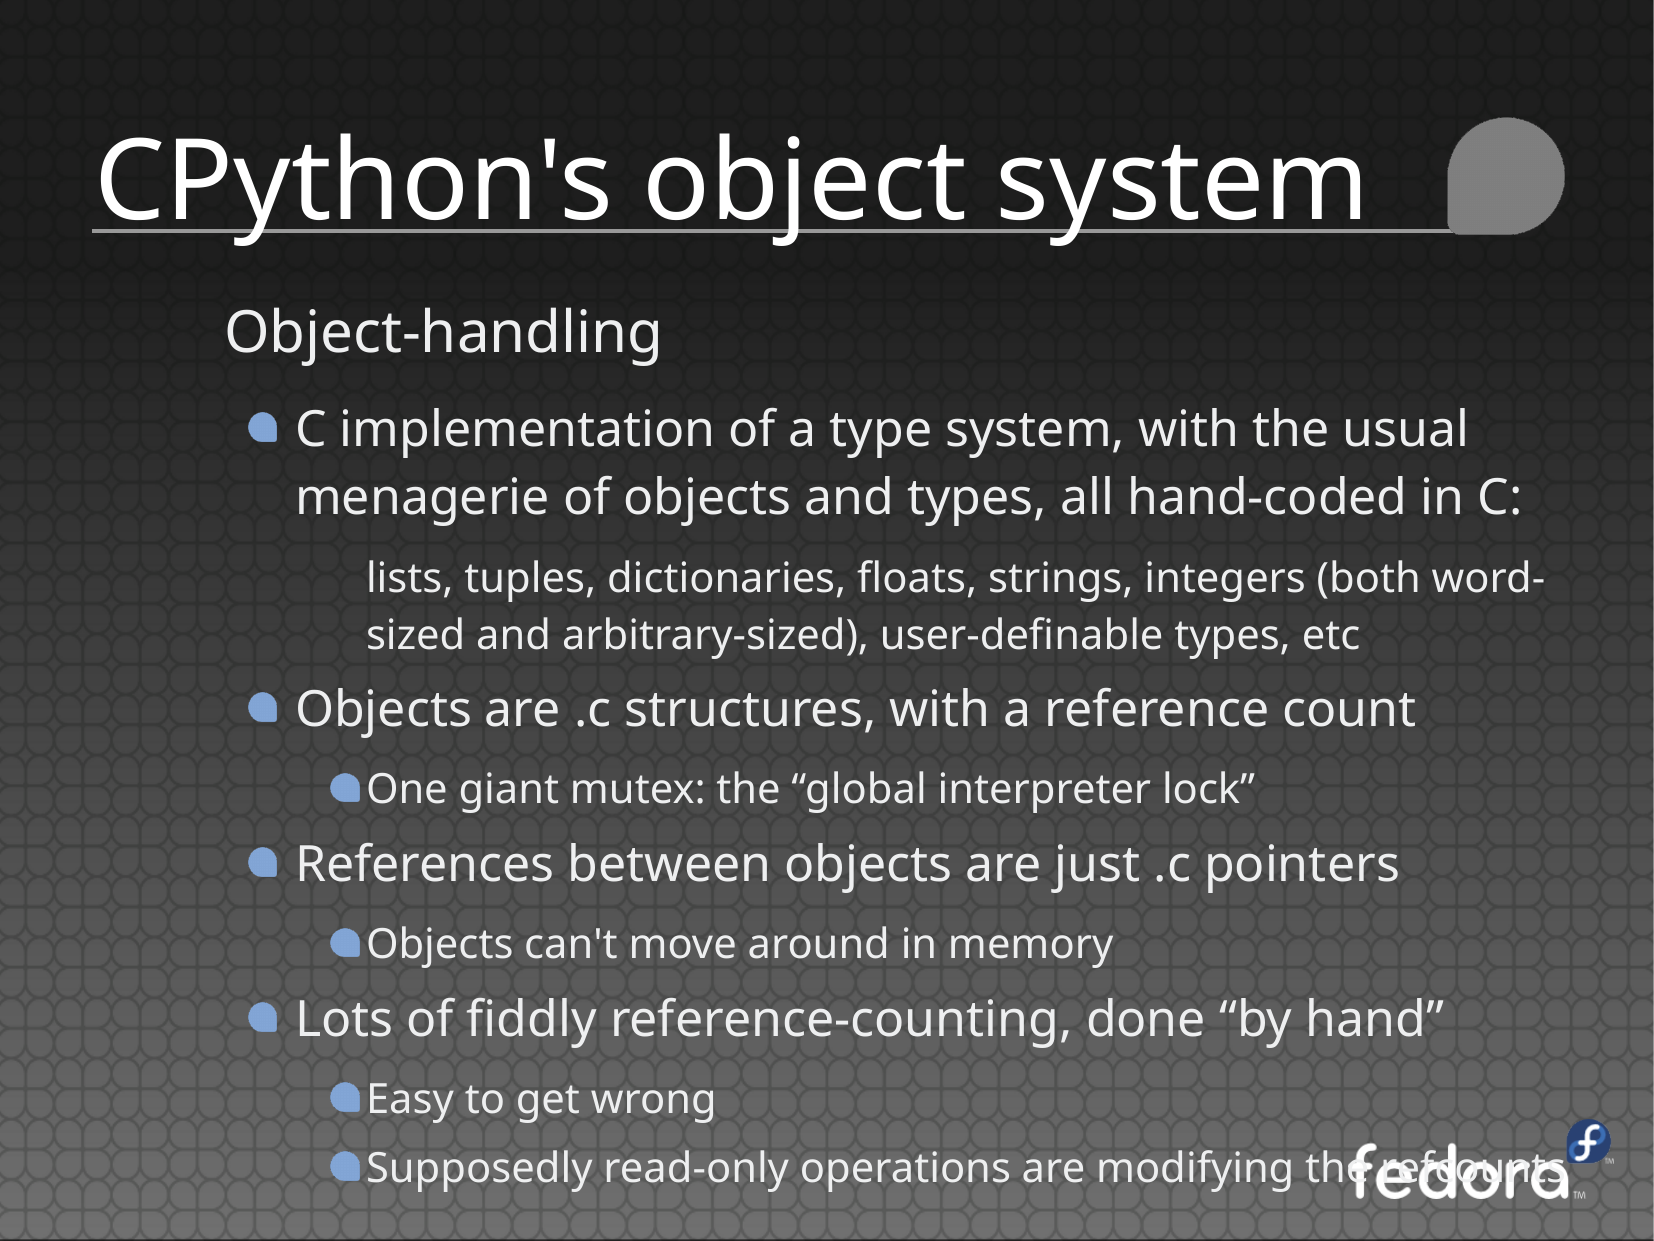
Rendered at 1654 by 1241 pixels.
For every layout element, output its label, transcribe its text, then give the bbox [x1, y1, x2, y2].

list Object-handling C implementation of a type system, with the usual menagerie of objects and types, all hand-coded in C: lists, tuples, dictionaries, floats, strings, integers (both word-sized and arbitrary-sized), user-definable types, etc Objects are .c structures, with a reference count One giant mutex: the “global interpreter lock” References between objects are just .c pointers Objects can't move around in memory Lots of fiddly reference-counting, done “by hand” Easy to get wrong Supposedly read-only operations are modifying the refcounts [82, 290, 1571, 1094]
picture [0, 0, 1654, 1241]
title CPython's object system [94, 100, 1426, 251]
